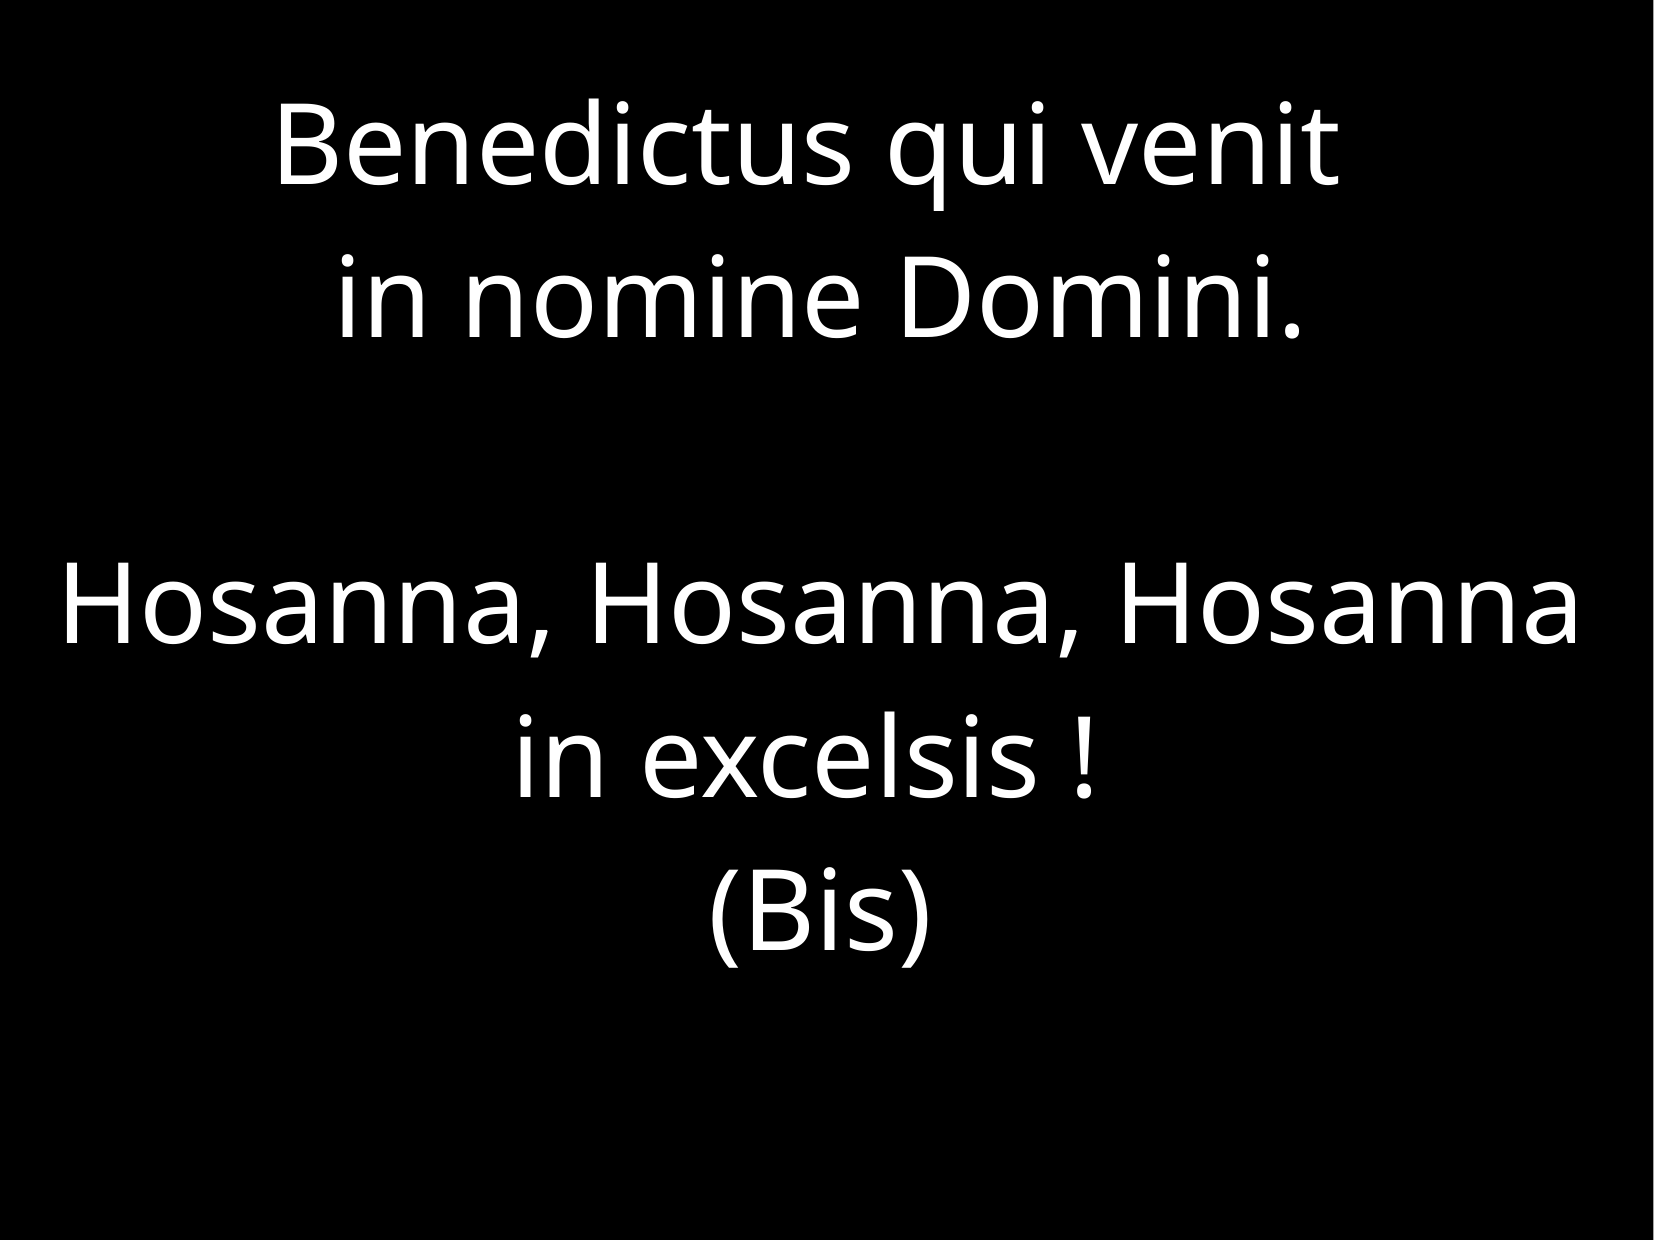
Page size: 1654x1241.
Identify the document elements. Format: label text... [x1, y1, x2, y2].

subtitle Benedictus qui venit in nomine Domini. Hosanna, Hosanna, Hosanna in excelsis ! (Bis) [35, 43, 1607, 1004]
